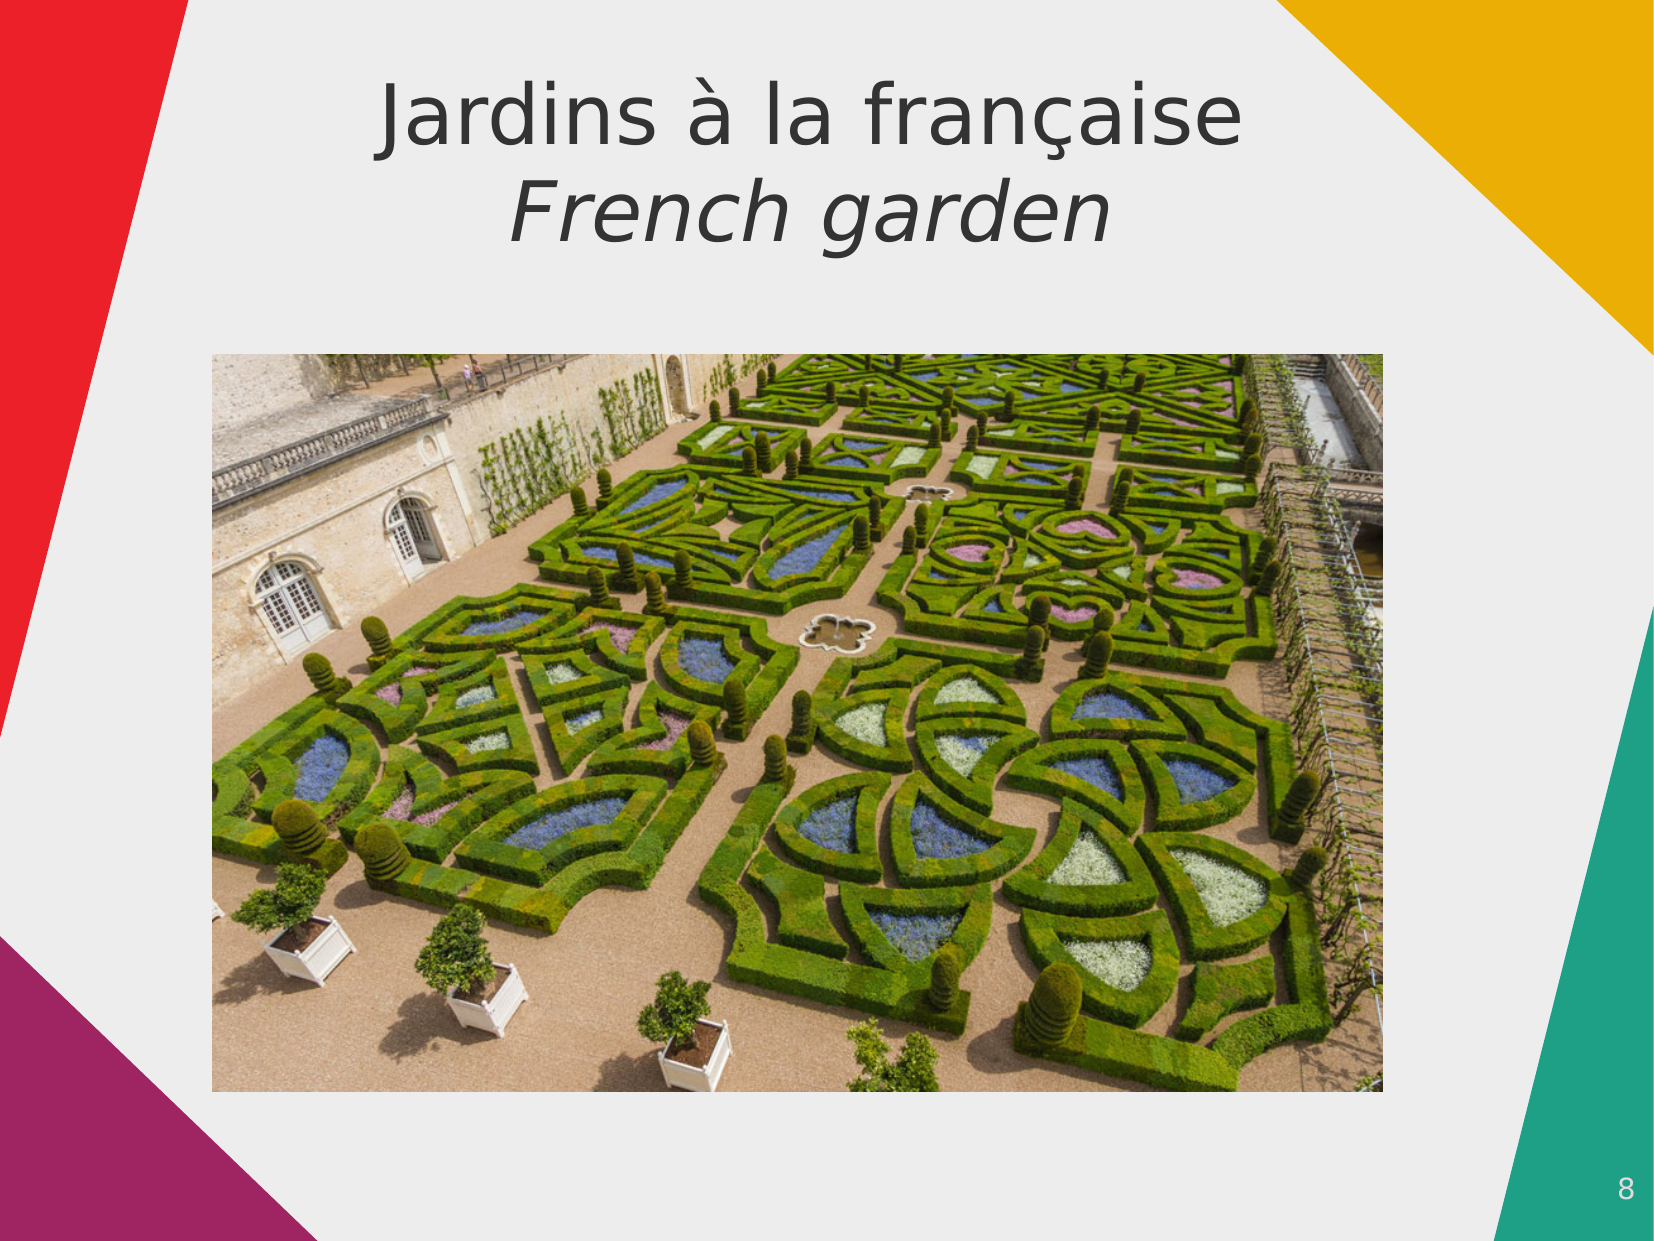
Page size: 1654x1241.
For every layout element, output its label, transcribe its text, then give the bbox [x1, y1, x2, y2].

picture [212, 354, 1383, 1092]
title Jardins à la française French garden [106, 33, 1519, 296]
